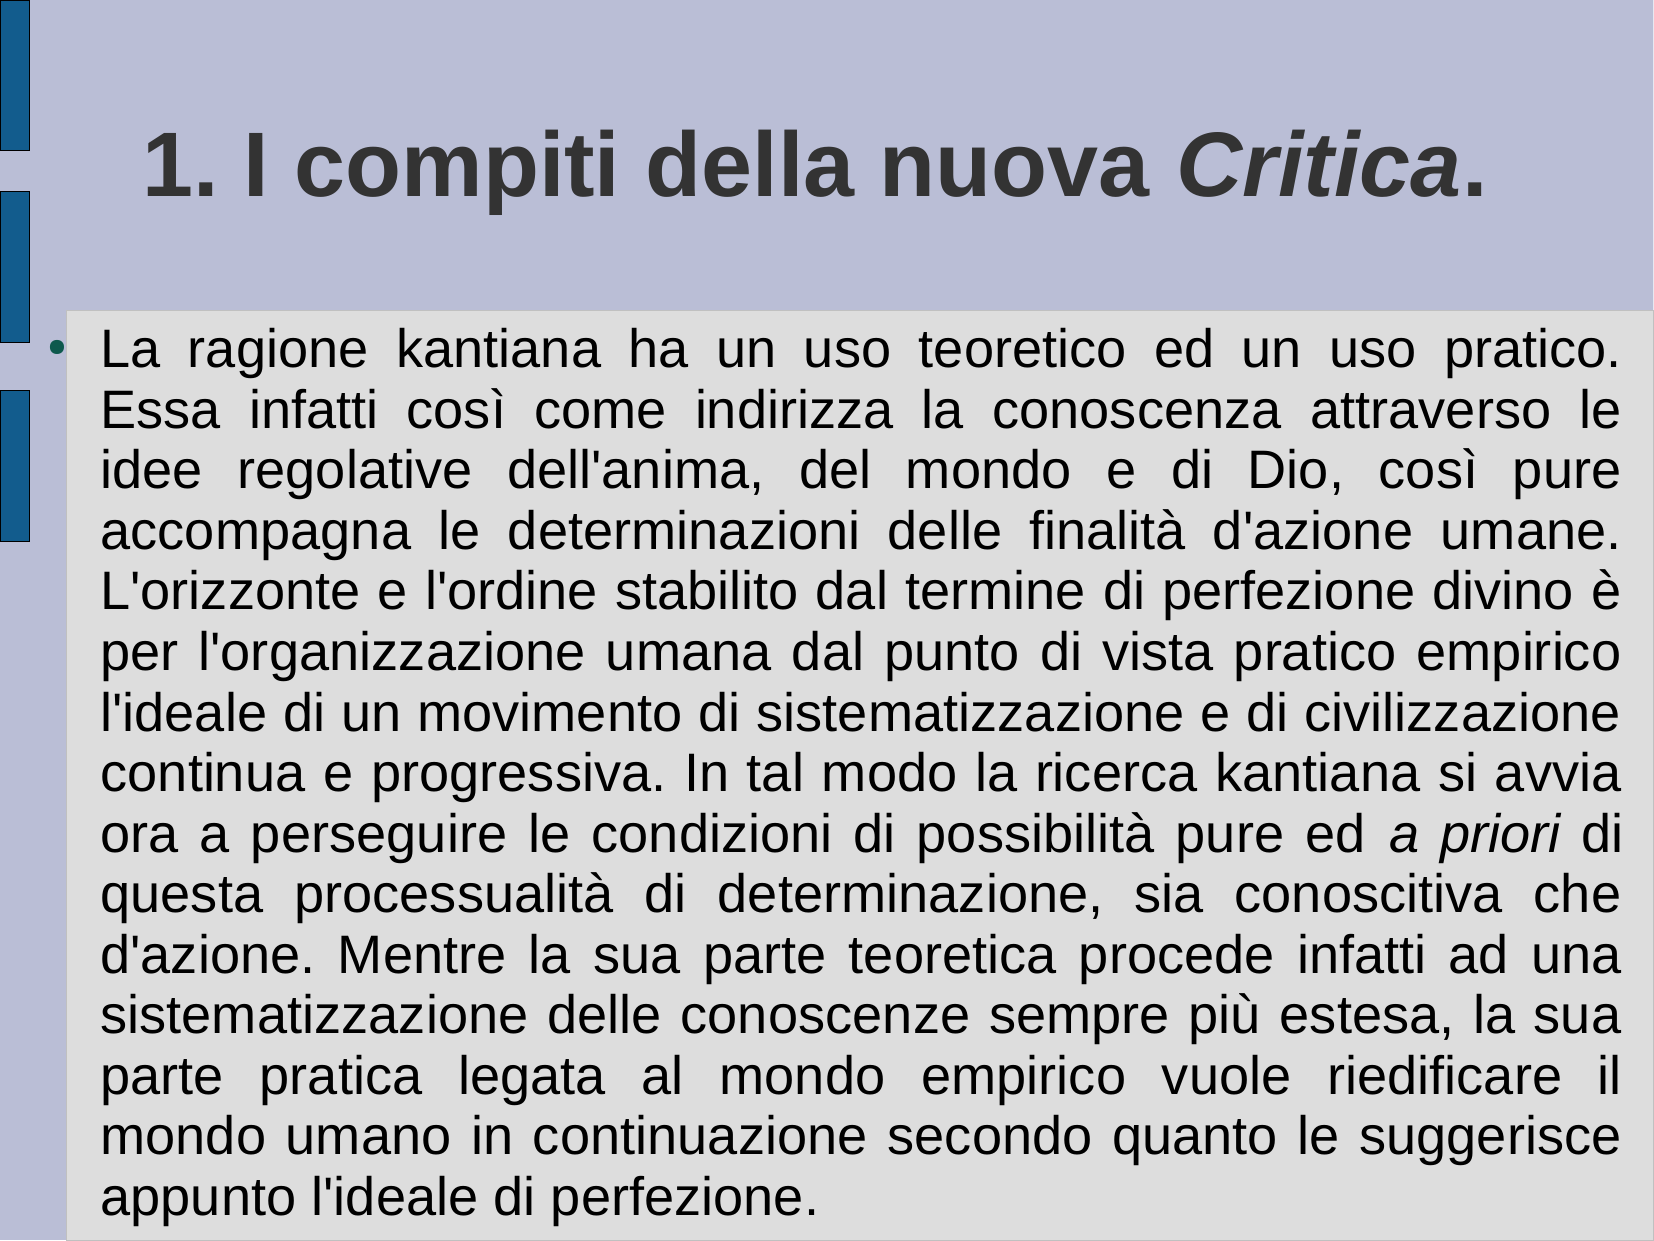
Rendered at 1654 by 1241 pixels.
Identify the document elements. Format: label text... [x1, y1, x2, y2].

title 1. I compiti della nuova Critica. [121, 61, 1534, 269]
list La ragione kantiana ha un uso teoretico ed un uso pratico. Essa infatti così come indirizza la conoscenza attraverso le idee regolative dell'anima, del mondo e di Dio, così pure accompagna le determinazioni delle finalità d'azione umane. L'orizzonte e l'ordine stabilito dal termine di perfezione divino è per l'organizzazione umana dal punto di vista pratico empirico l'ideale di un movimento di sistematizzazione e di civilizzazione continua e progressiva. In tal modo la ricerca kantiana si avvia ora a perseguire le condizioni di possibilità pure ed a priori di questa processualità di determinazione, sia conoscitiva che d'azione. Mentre la sua parte teoretica procede infatti ad una sistematizzazione delle conoscenze sempre più estesa, la sua parte pratica legata al mondo empirico vuole riedificare il mondo umano in continuazione secondo quanto le suggerisce appunto l'ideale di perfezione. [29, 318, 1625, 1227]
